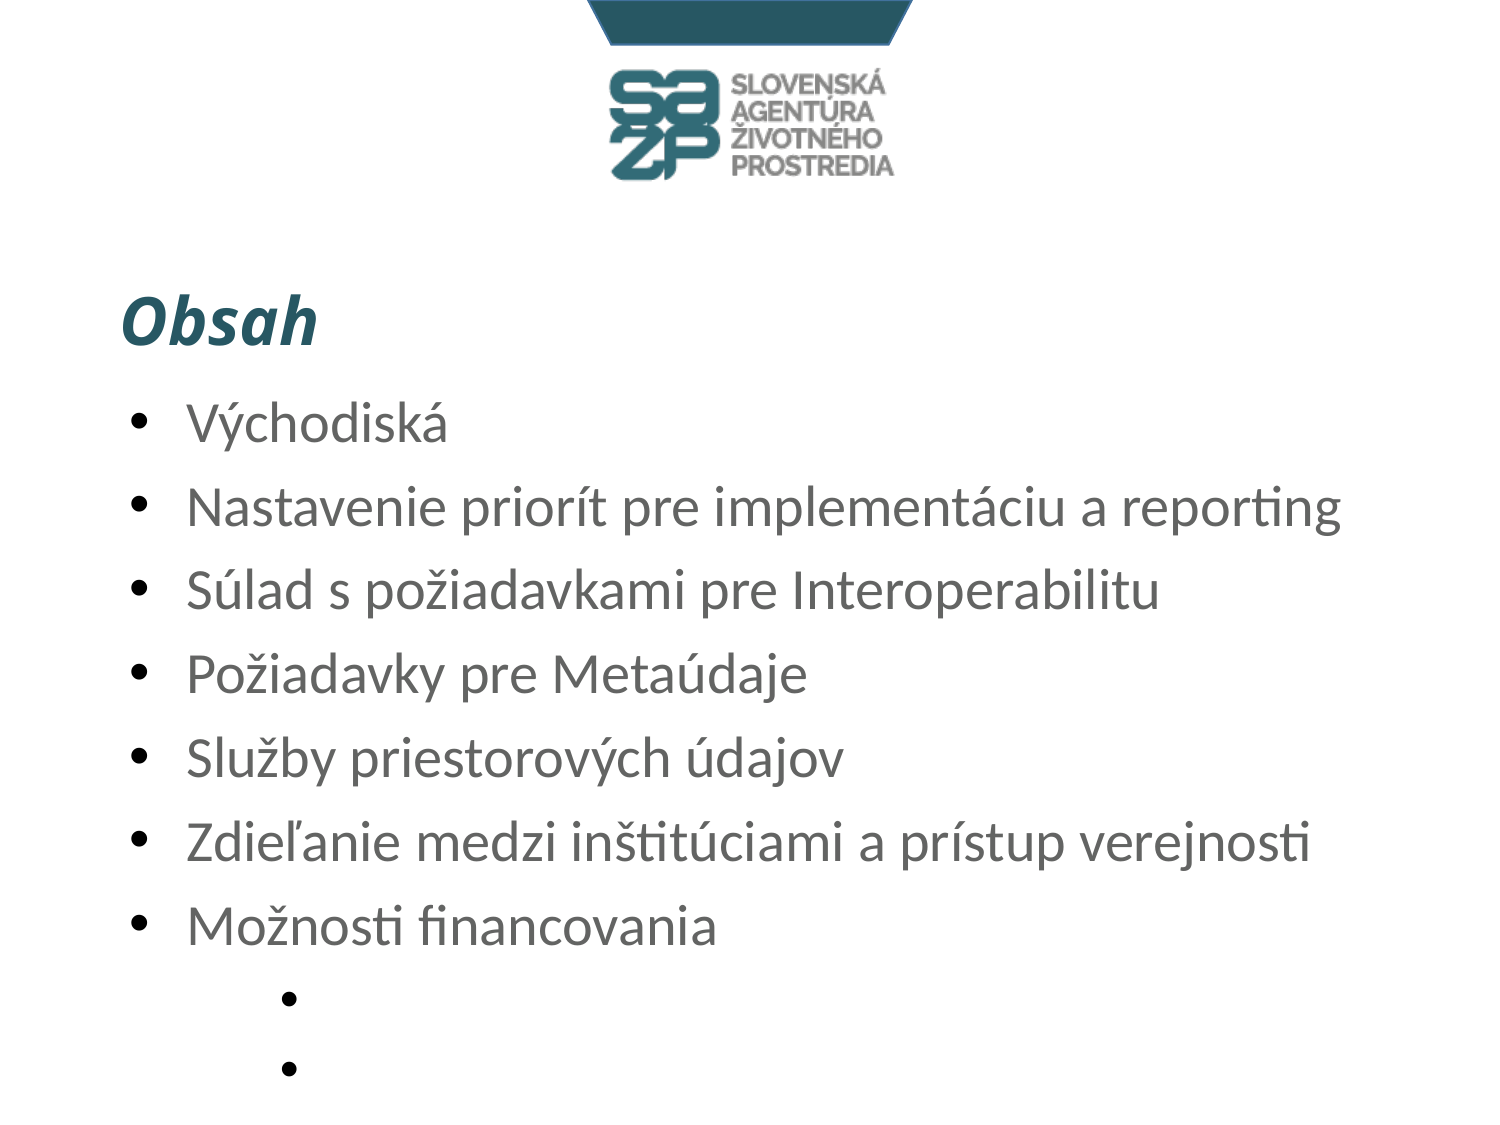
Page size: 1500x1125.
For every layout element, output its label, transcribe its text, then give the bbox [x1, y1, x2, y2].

text_box Obsah [104, 205, 589, 368]
picture [588, 44, 922, 200]
text_box [588, 0, 912, 44]
text_box Východiská Nastavenie priorít pre implementáciu a reporting Súlad s požiadavkami pre Interoperabilitu Požiadavky pre Metaúdaje Služby priestorových údajov Zdieľanie medzi inštitúciami a prístup verejnosti Možnosti financovania [115, 384, 1500, 846]
